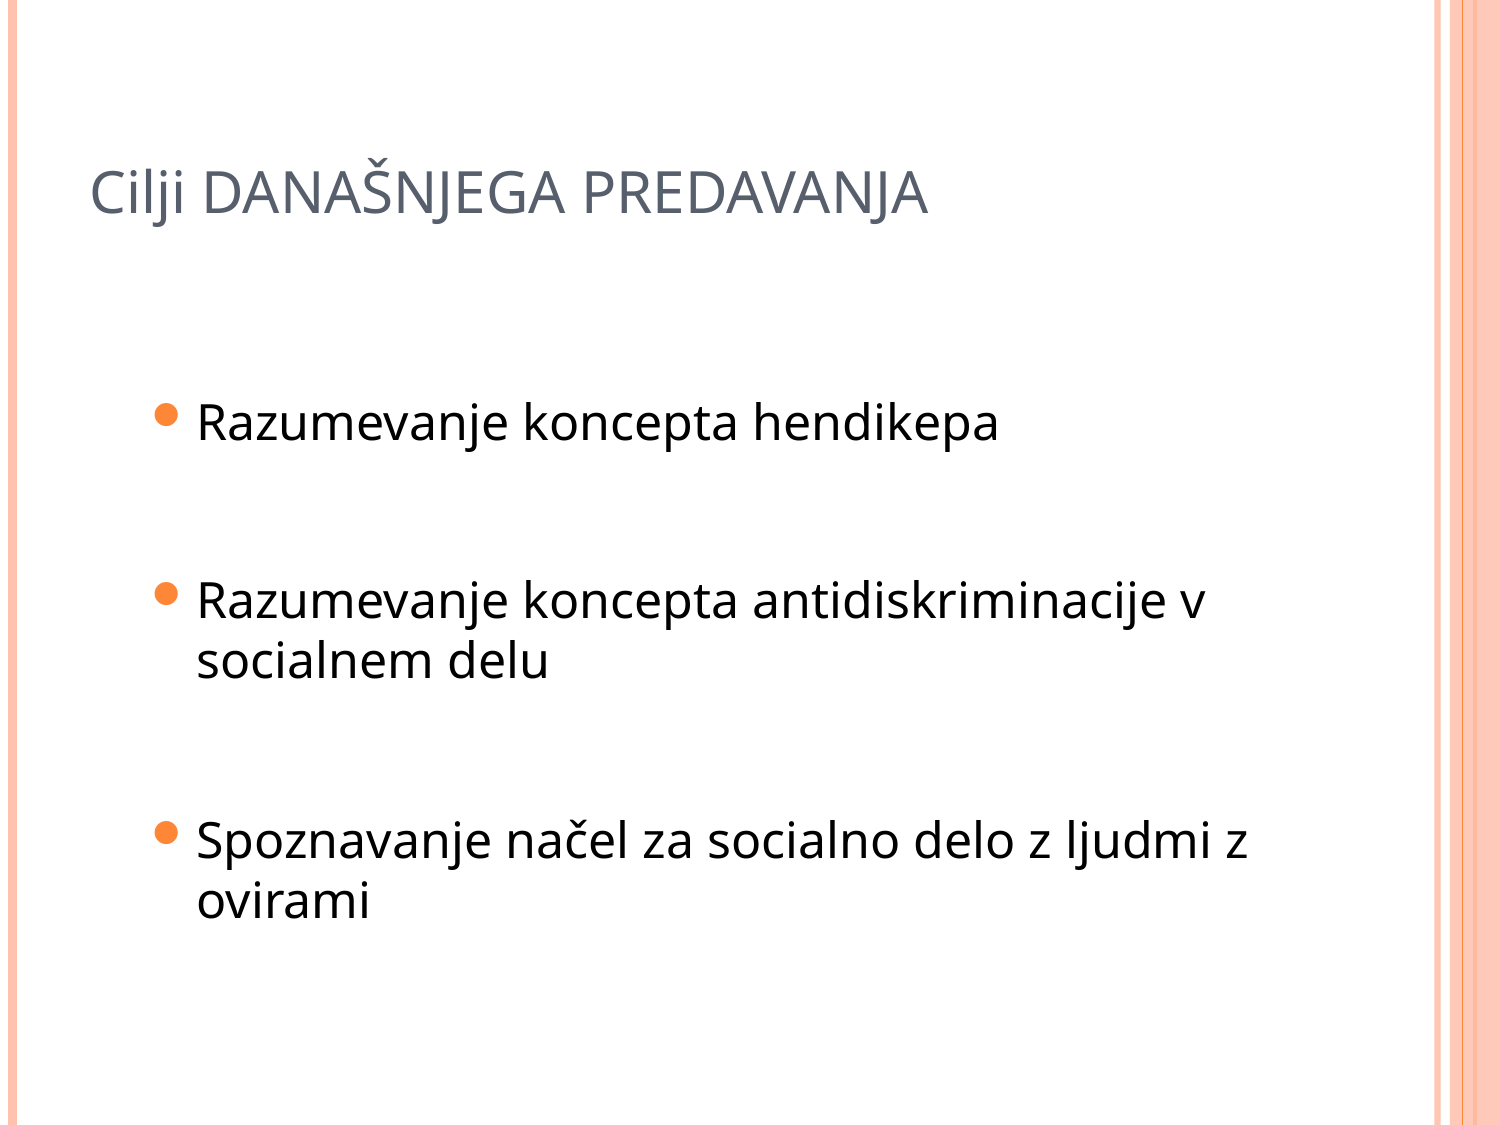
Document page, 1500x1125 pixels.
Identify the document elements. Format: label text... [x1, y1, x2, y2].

list Razumevanje koncepta hendikepa Razumevanje koncepta antidiskriminacije v socialnem delu Spoznavanje načel za socialno delo z ljudmi z ovirami [76, 382, 1427, 1035]
title Cilji DANAŠNJEGA PREDAVANJA [75, 45, 1300, 233]
